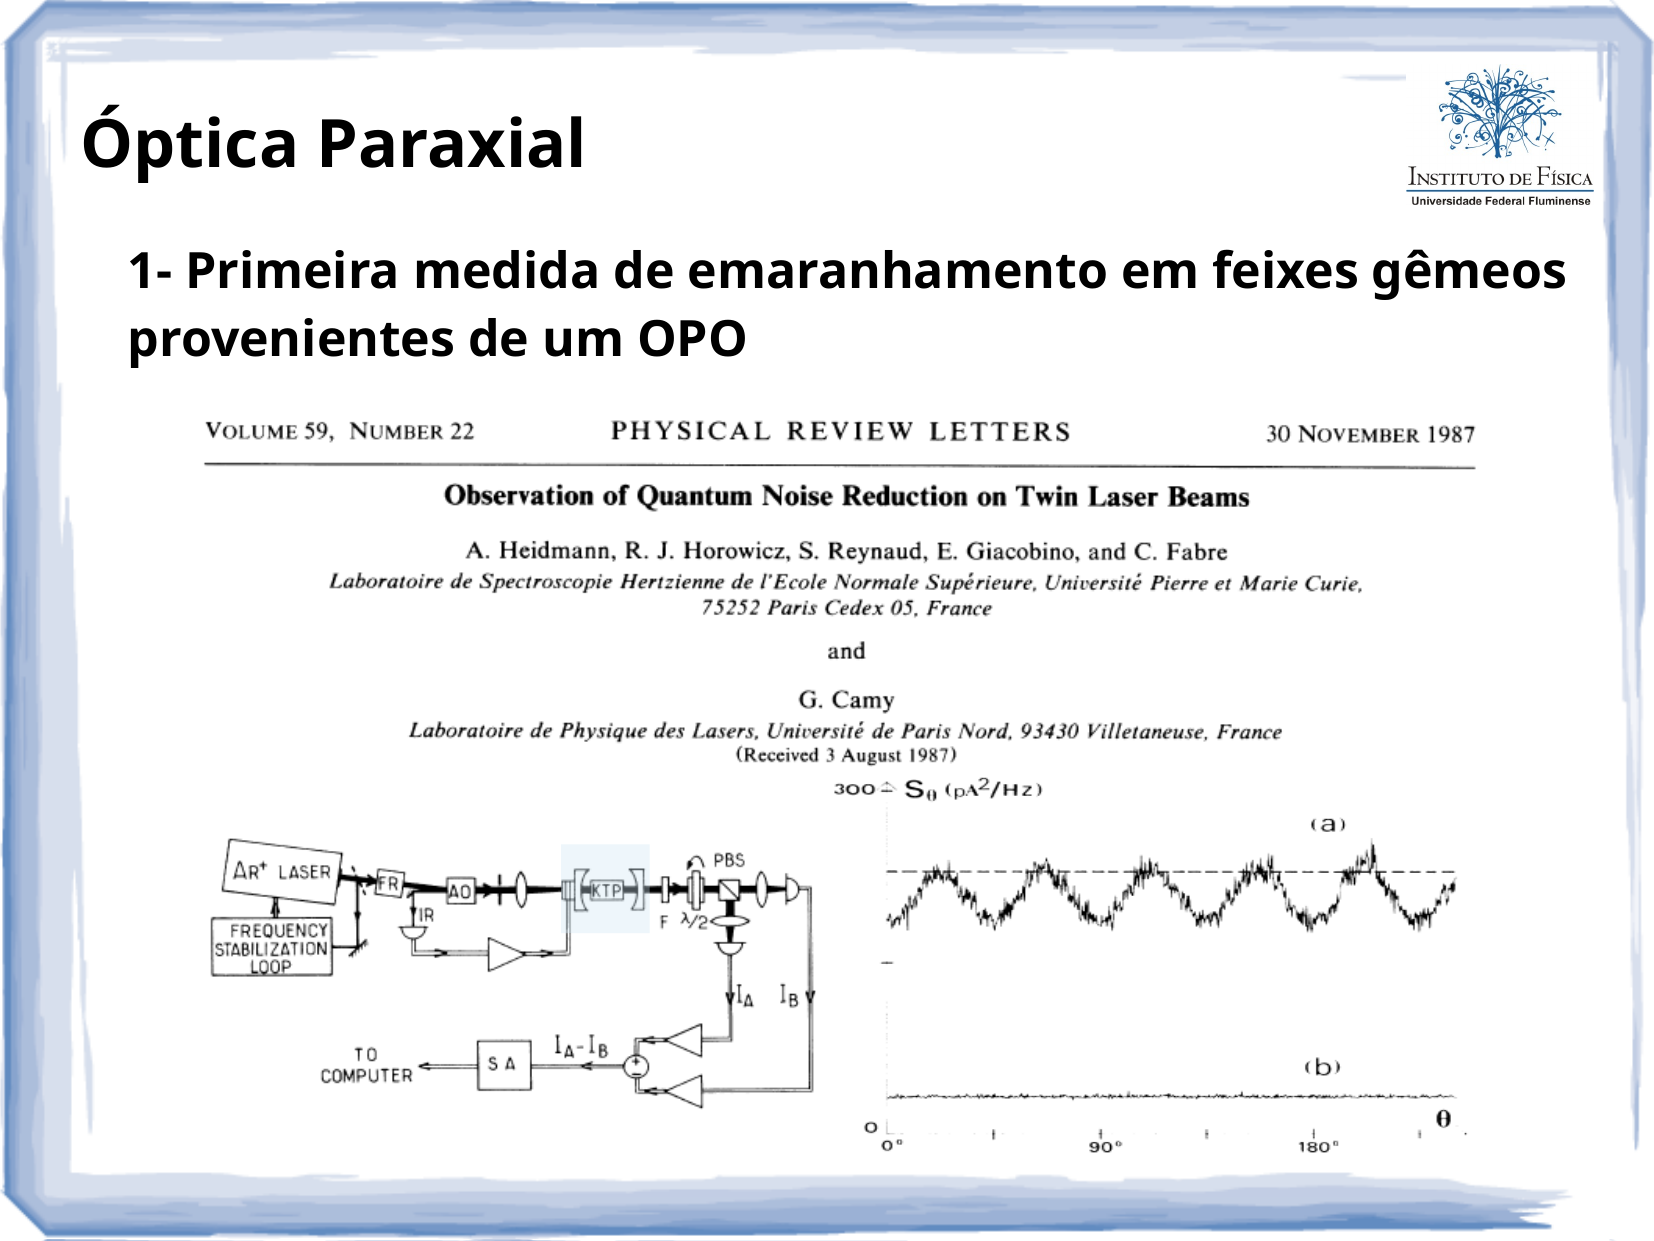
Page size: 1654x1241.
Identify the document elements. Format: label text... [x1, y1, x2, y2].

picture [0, 0, 1654, 1241]
text_box Óptica Paraxial [65, 88, 633, 181]
text_box 1- Primeira medida de emaranhamento em feixes gêmeos provenientes de um OPO [112, 227, 1589, 532]
text_box [561, 844, 650, 934]
